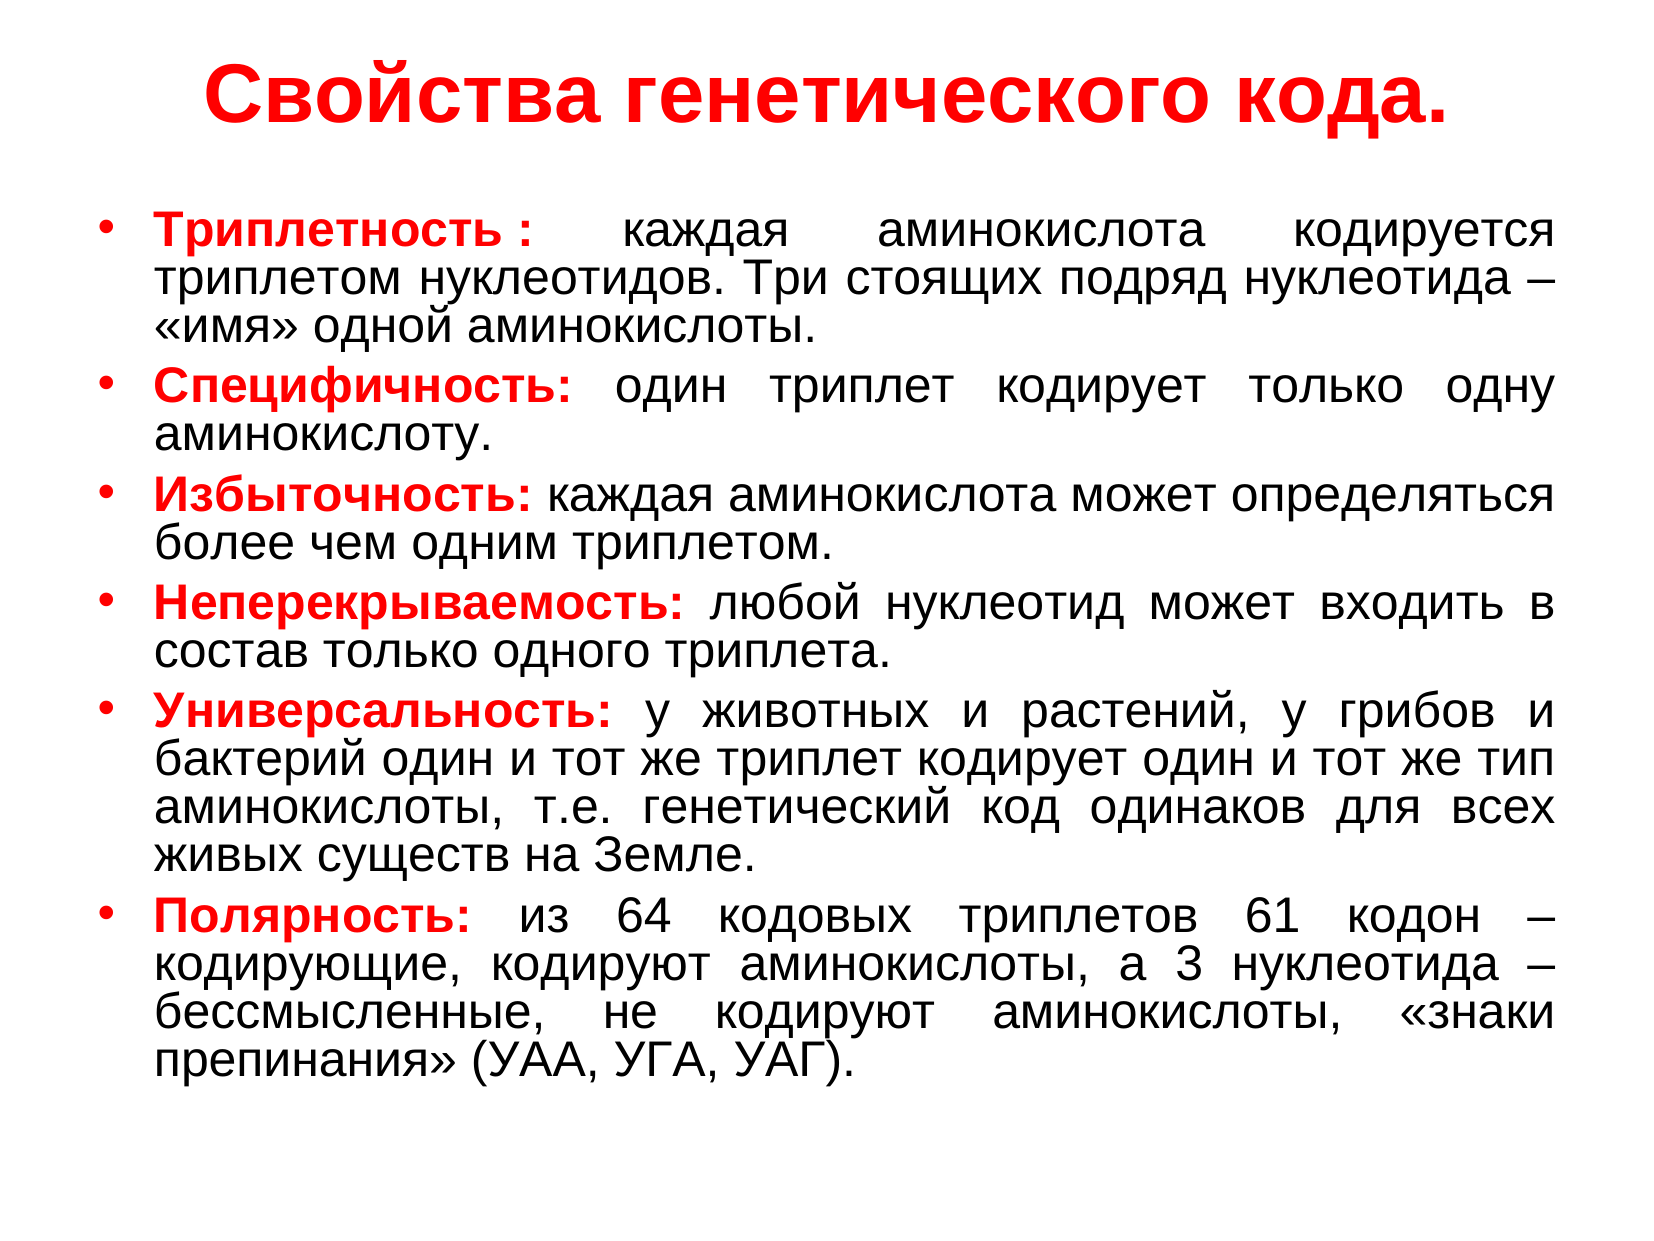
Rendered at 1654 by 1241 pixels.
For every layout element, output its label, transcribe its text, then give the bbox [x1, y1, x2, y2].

title Свойства генетического кода. [82, 21, 1571, 138]
list Триплетность : каждая аминокислота кодируется триплетом нуклеотидов. Три стоящих подряд нуклеотида – «имя» одной аминокислоты. Специфичность: один триплет кодирует только одну аминокислоту. Избыточность: каждая аминокислота может определяться более чем одним триплетом. Неперекрываемость: любой нуклеотид может входить в состав только одного триплета. Универсальность: у животных и растений, у грибов и бактерий один и тот же триплет кодирует один и тот же тип аминокислоты, т.е. генетический код одинаков для всех живых существ на Земле. Полярность: из 64 кодовых триплетов 61 кодон – кодирующие, кодируют аминокислоты, а 3 нуклеотида – бессмысленные, не кодируют аминокислоты, «знаки препинания» (УАА, УГА, УАГ). [82, 138, 1571, 1241]
